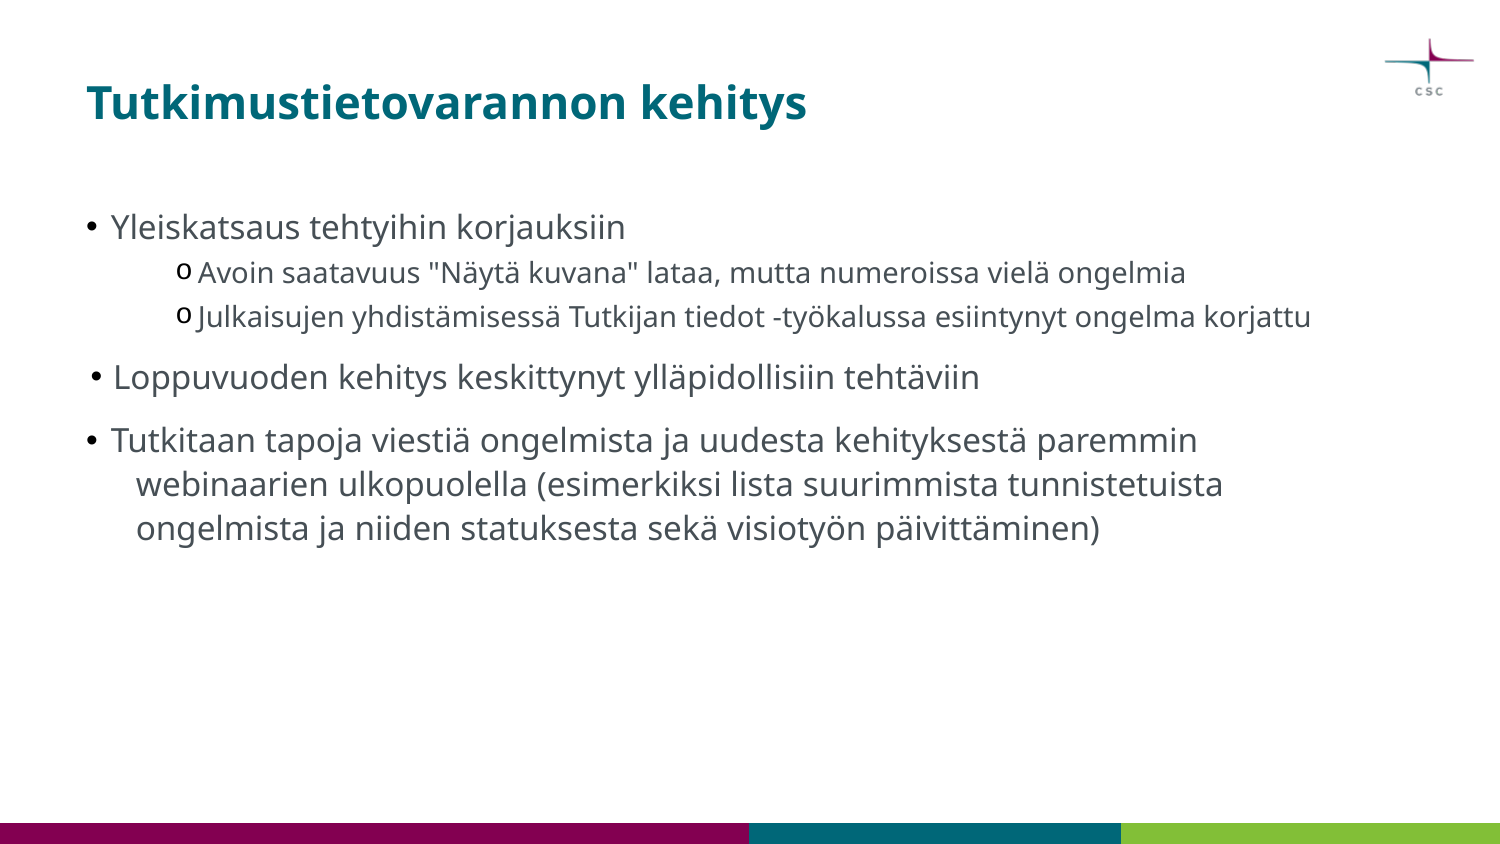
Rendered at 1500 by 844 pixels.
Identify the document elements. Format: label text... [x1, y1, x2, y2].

title Tutkimustietovarannon kehitys [75, 30, 1346, 172]
list Yleiskatsaus tehtyihin korjauksiin Avoin saatavuus "Näytä kuvana" lataa, mutta numeroissa vielä ongelmia Julkaisujen yhdistämisessä Tutkijan tiedot -työkalussa esiintynyt ongelma korjattu Loppuvuoden kehitys keskittynyt ylläpidollisiin tehtäviin Tutkitaan tapoja viestiä ongelmista ja uudesta kehityksestä paremmin webinaarien ulkopuolella (esimerkiksi lista suurimmista tunnistetuista ongelmista ja niiden statuksesta sekä visiotyön päivittäminen) [75, 197, 1356, 754]
